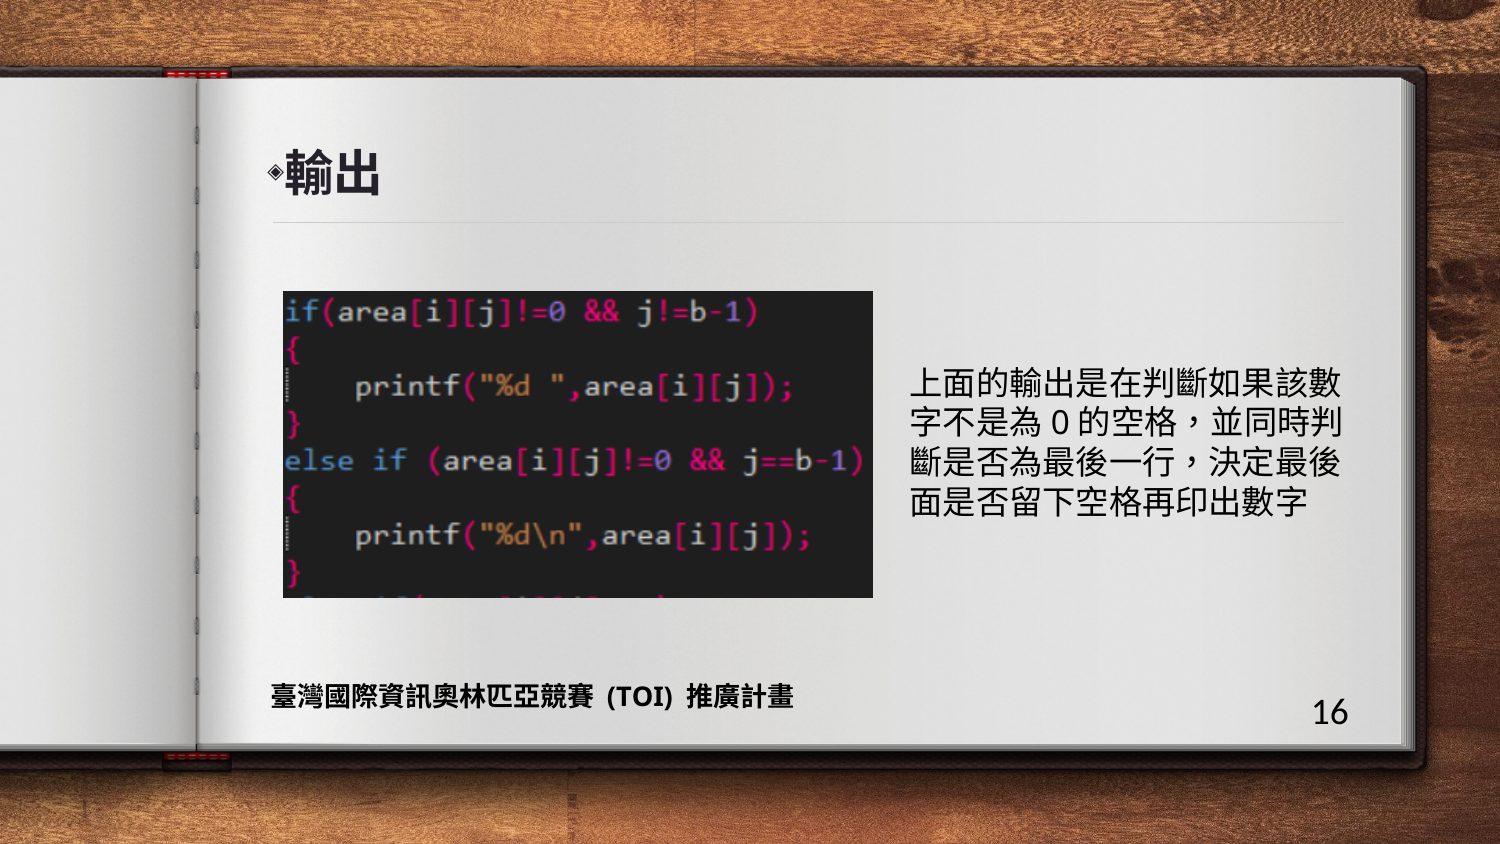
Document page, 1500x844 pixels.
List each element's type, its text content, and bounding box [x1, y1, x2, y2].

text_box [1295, 672, 1386, 737]
list 輸出 [252, 126, 1194, 216]
picture [283, 291, 873, 598]
text_box 上面的輸出是在判斷如果該數字不是為0的空格，並同時判斷是否為最後一行，決定最後面是否留下空格再印出數字 [894, 354, 1386, 531]
